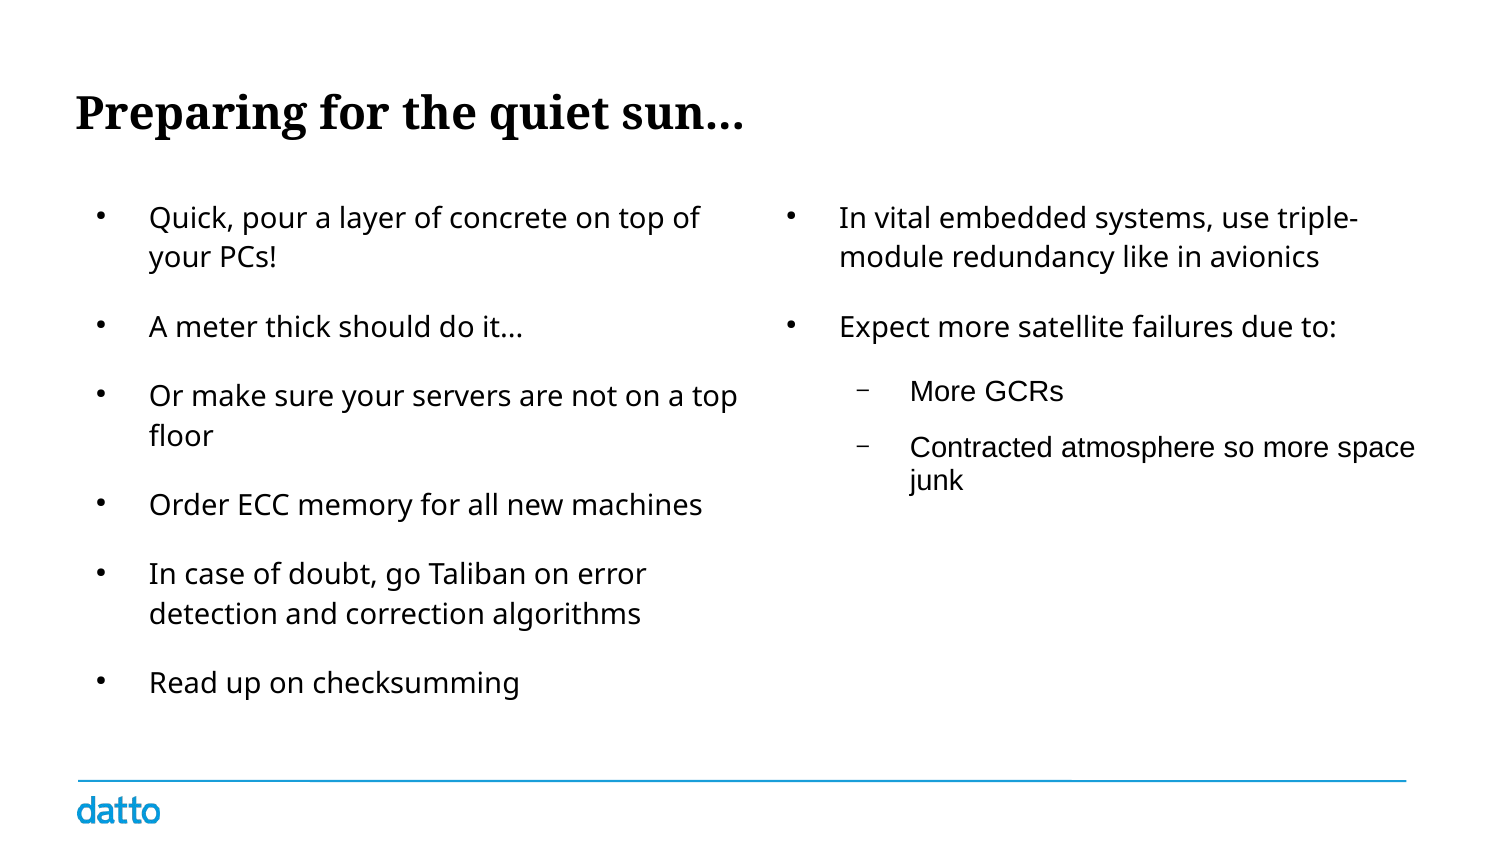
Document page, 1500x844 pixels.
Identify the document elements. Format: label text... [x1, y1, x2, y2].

picture [146, 808, 156, 819]
title Preparing for the quiet sun... [75, 51, 1404, 172]
list In vital embedded systems, use triple-module redundancy like in avionics Expect more satellite failures due to: More GCRs Contracted atmosphere so more space junk [768, 197, 1426, 687]
picture [95, 796, 133, 824]
picture [82, 808, 91, 819]
picture [77, 796, 91, 808]
picture [122, 808, 133, 824]
picture [136, 796, 160, 824]
list Quick, pour a layer of concrete on top of your PCs! A meter thick should do it... Or make sure your servers are not on a top floor Order ECC memory for all new machines In case of doubt, go Taliban on error detection and correction algorithms Read up on checksumming [78, 197, 751, 751]
